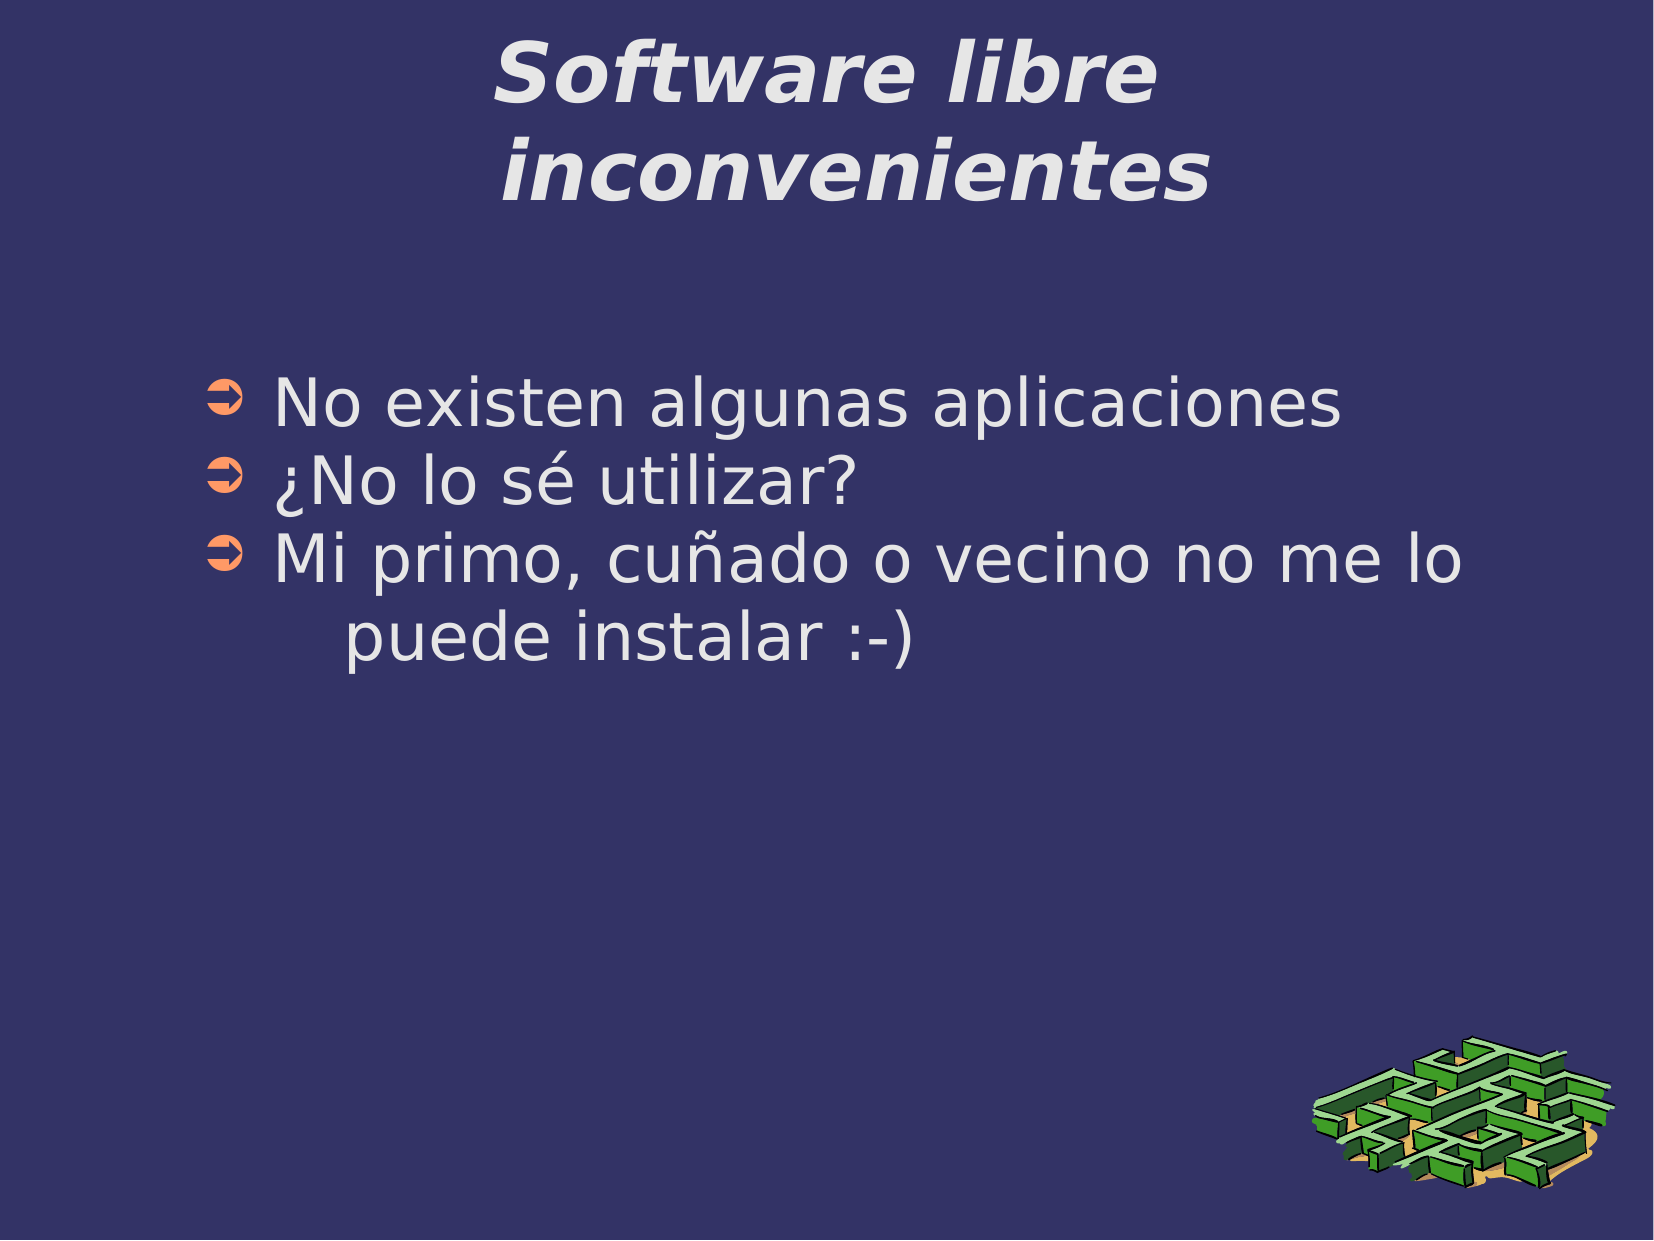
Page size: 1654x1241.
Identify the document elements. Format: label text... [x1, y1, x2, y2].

list No existen algunas aplicaciones ¿No lo sé utilizar? Mi primo, cuñado o vecino no me lo puede instalar :-) [178, 364, 1570, 1147]
title Software libre inconvenientes [121, 25, 1534, 220]
